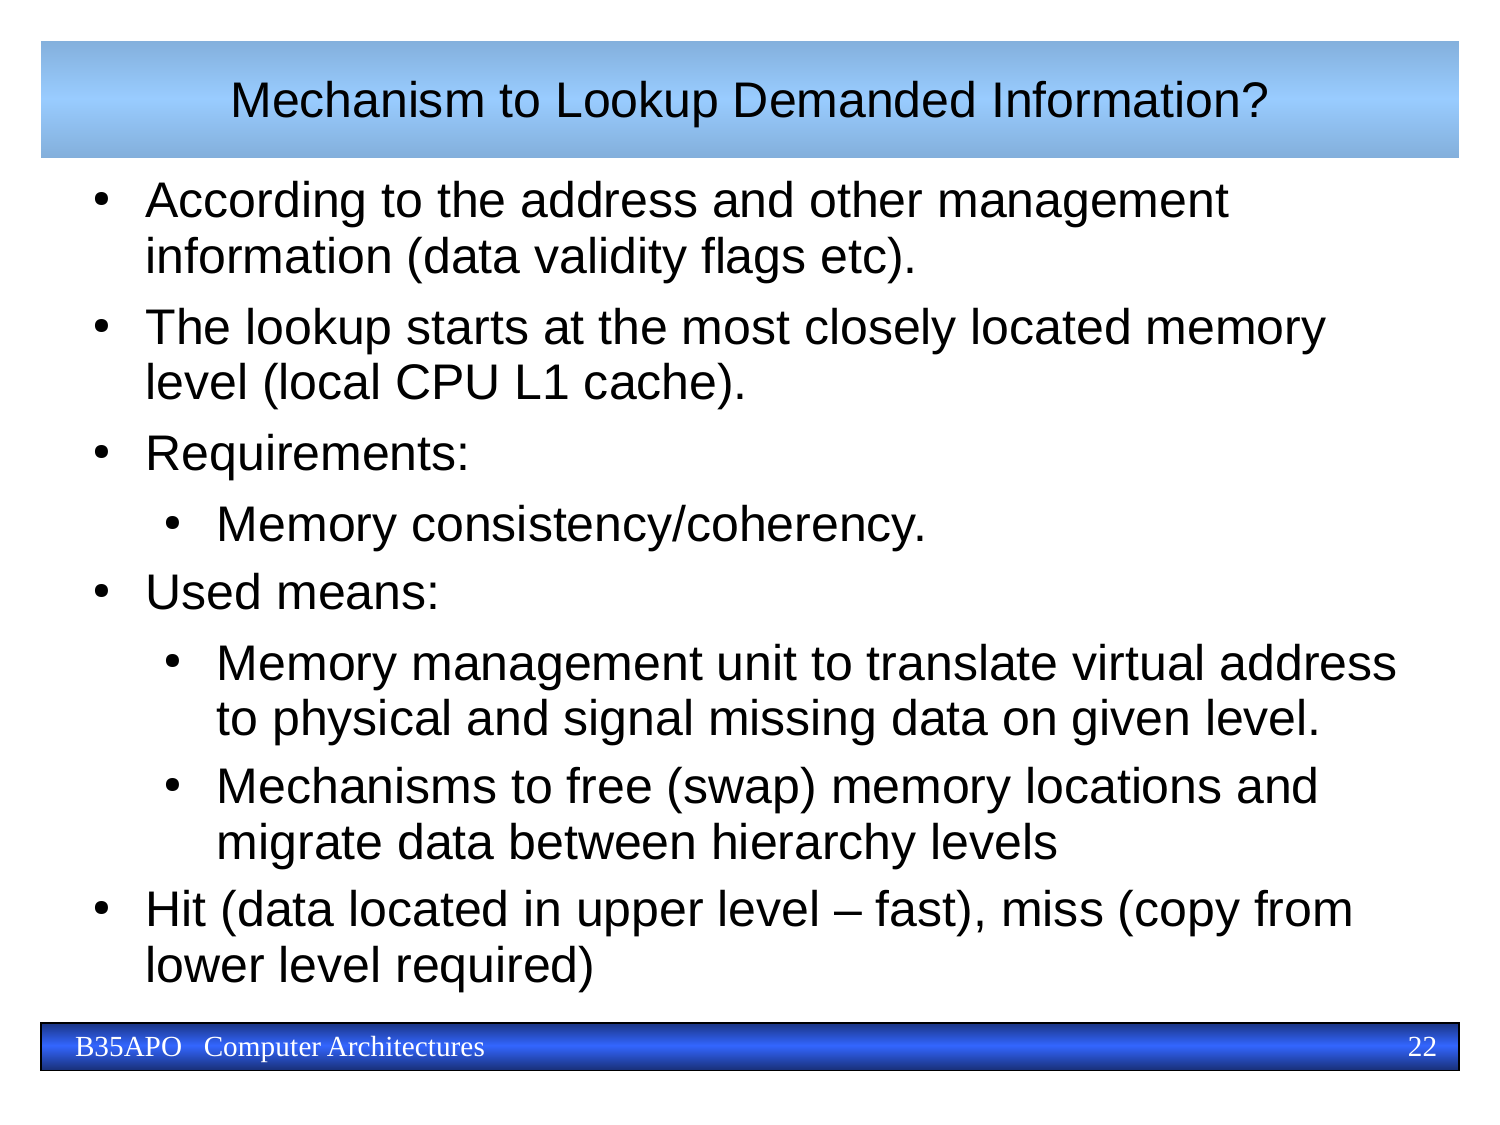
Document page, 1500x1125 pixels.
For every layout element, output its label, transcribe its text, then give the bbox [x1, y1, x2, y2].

title Mechanism to Lookup Demanded Information? [41, 41, 1459, 158]
list According to the address and other management information (data validity flags etc). The lookup starts at the most closely located memory level (local CPU L1 cache). Requirements: Memory consistency/coherency. Used means: Memory management unit to translate virtual address to physical and signal missing data on given level. Mechanisms to free (swap) memory locations and migrate data between hierarchy levels Hit (data located in upper level – fast), miss (copy from lower level required) [75, 172, 1426, 1000]
